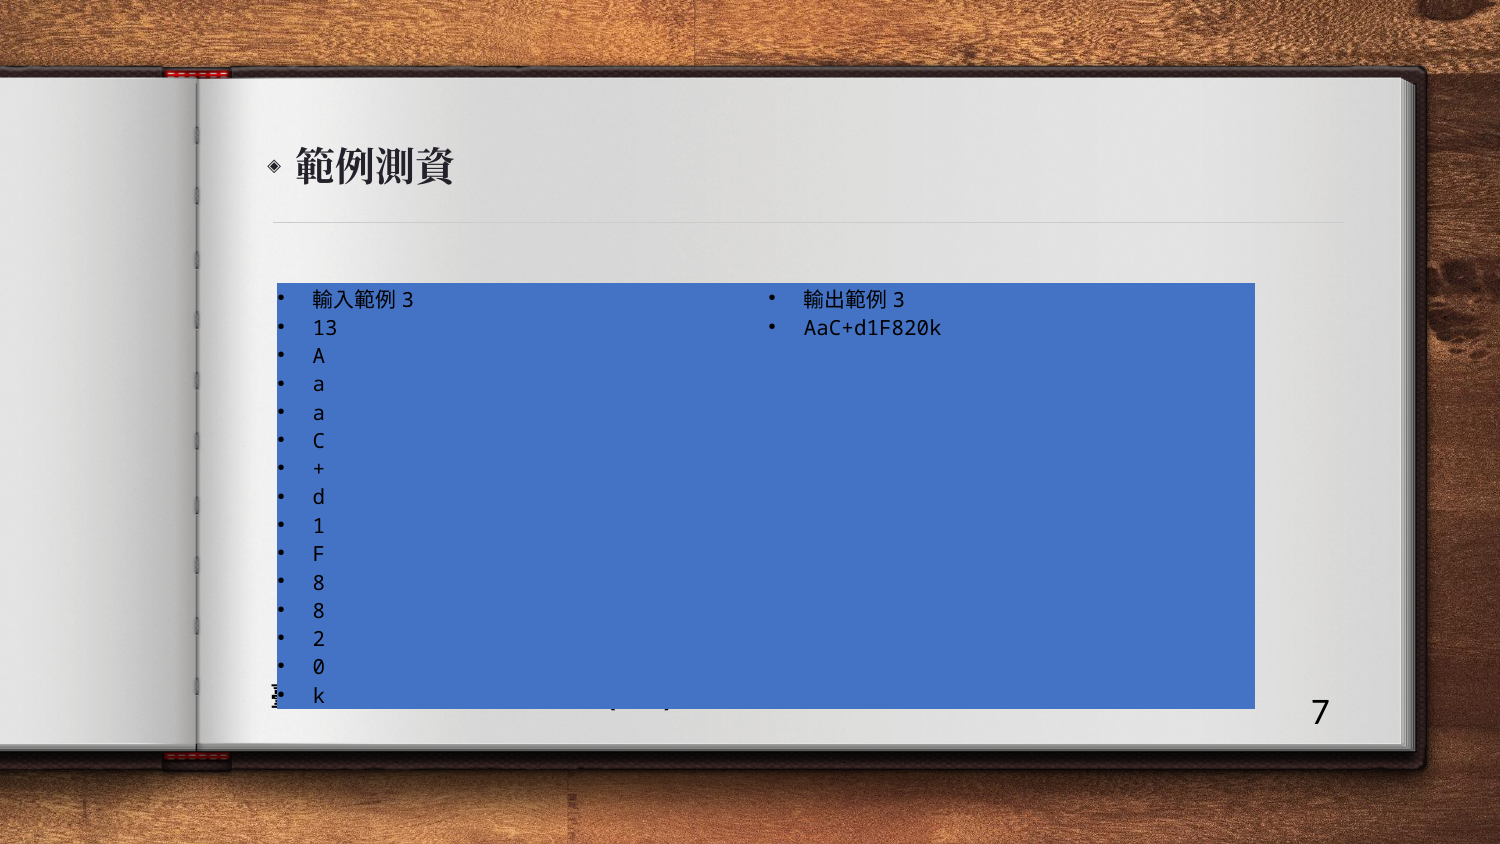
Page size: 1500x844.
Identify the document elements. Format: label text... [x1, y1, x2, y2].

table_header 輸出範例3 AaC+d1F820k [768, 283, 1255, 709]
table_header 輸入範例3 13 A a a C + d 1 F 8 8 2 0 k [277, 283, 768, 709]
text_box [1295, 672, 1386, 737]
list 範例測資 [252, 126, 1194, 205]
